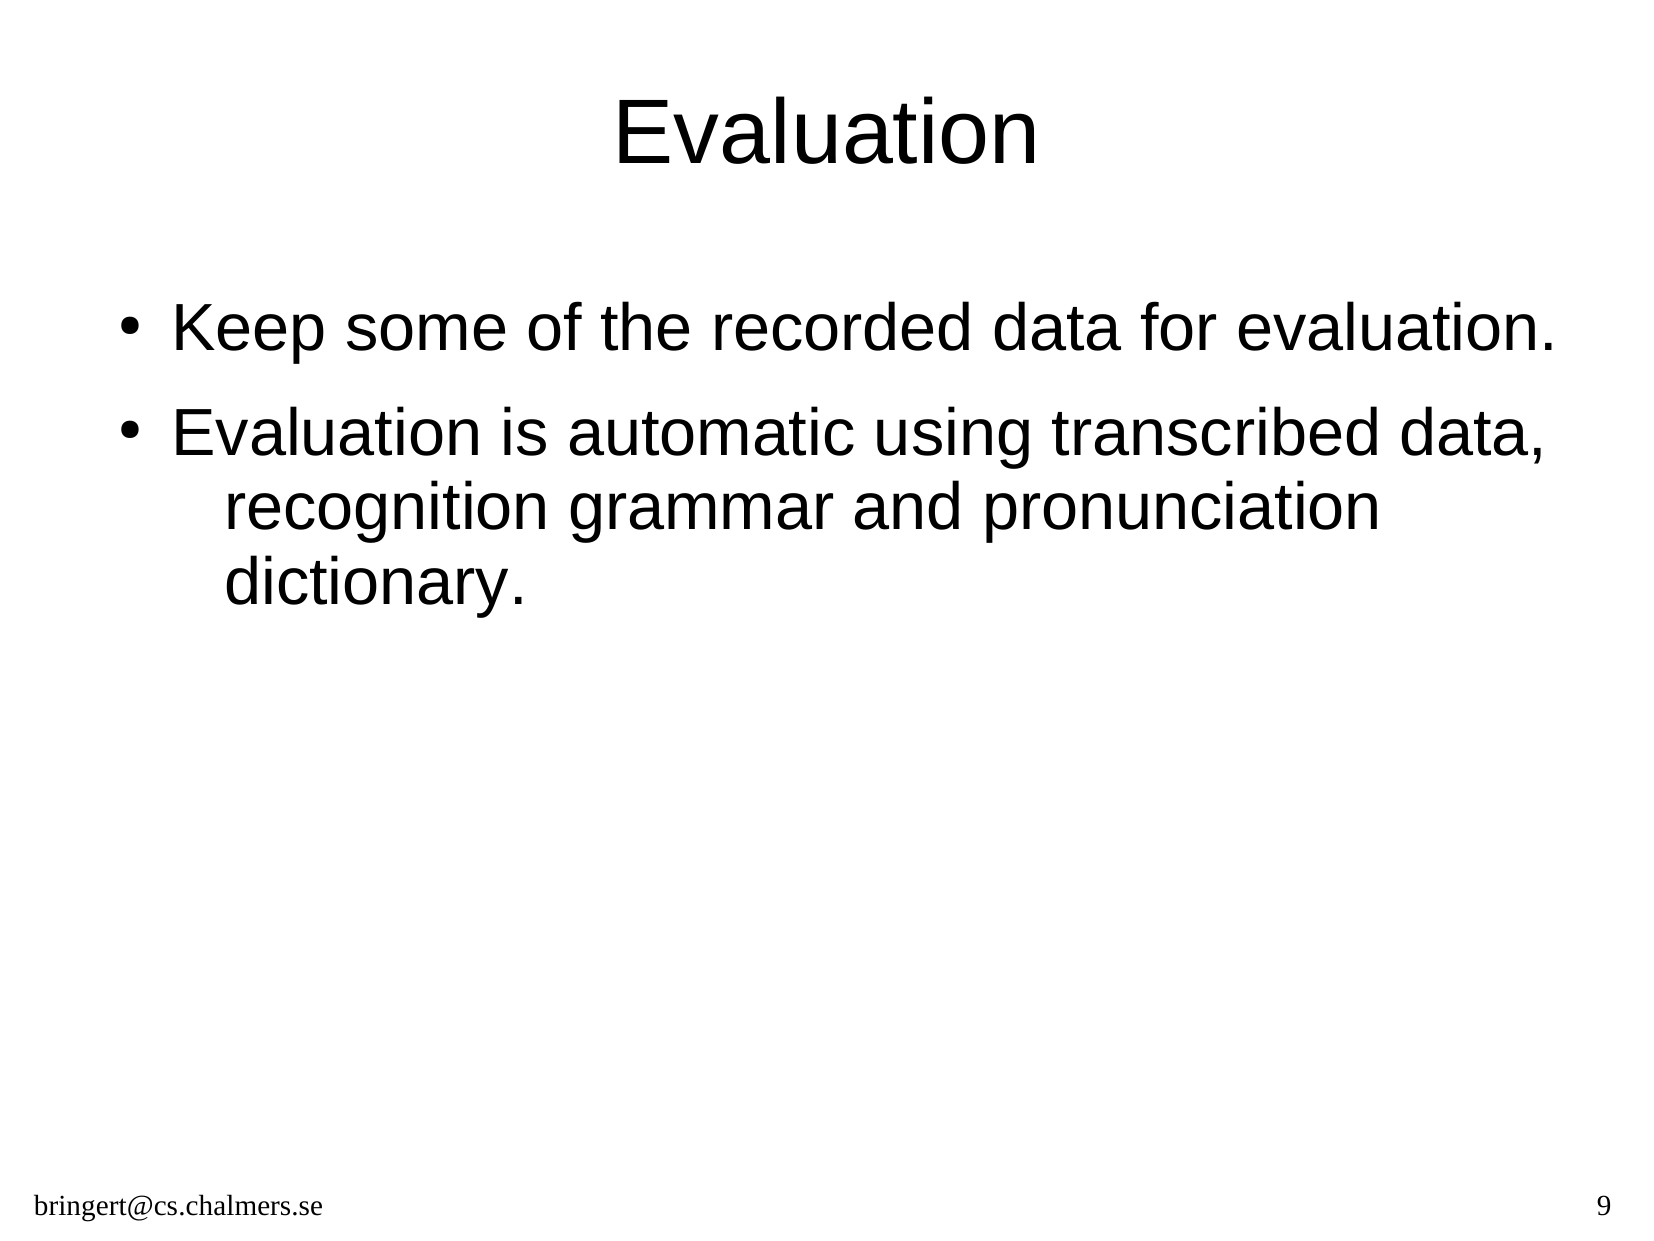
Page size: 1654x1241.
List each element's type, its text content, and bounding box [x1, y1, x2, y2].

title Evaluation [87, 31, 1567, 232]
list Keep some of the recorded data for evaluation. Evaluation is automatic using transcribed data, recognition grammar and pronunciation dictionary. [82, 290, 1571, 1109]
